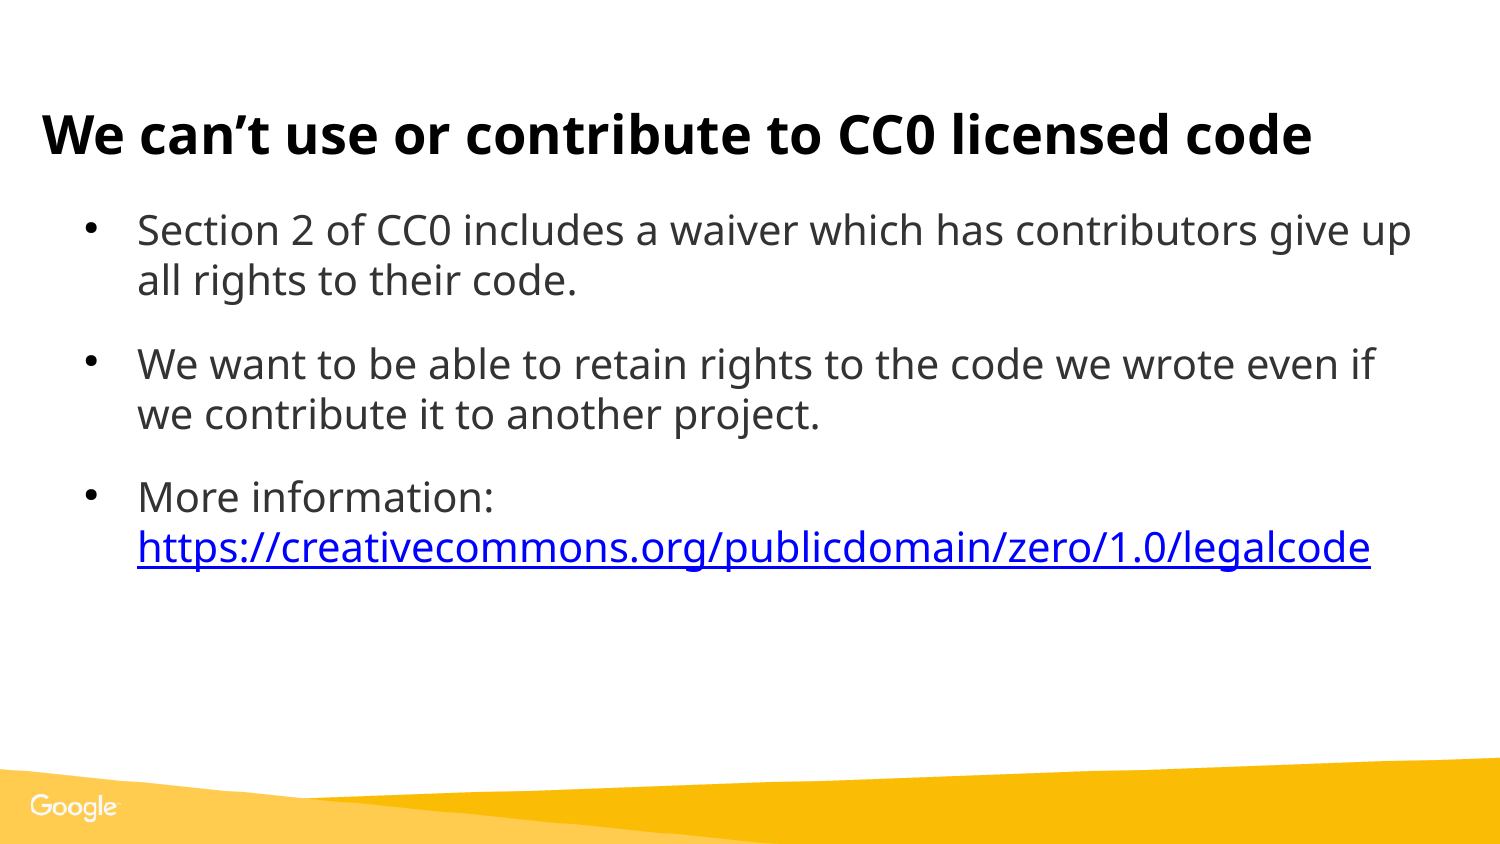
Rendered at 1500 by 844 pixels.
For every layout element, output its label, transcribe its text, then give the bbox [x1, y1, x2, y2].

picture [0, 0, 1500, 844]
text_box We can’t use or contribute to CC0 licensed code [27, 85, 1478, 210]
list Section 2 of CC0 includes a waiver which has contributors give up all rights to their code. We want to be able to retain rights to the code we wrote even if we contribute it to another project. More information: https://creativecommons.org/publicdomain/zero/1.0/legalcode [51, 210, 1449, 750]
